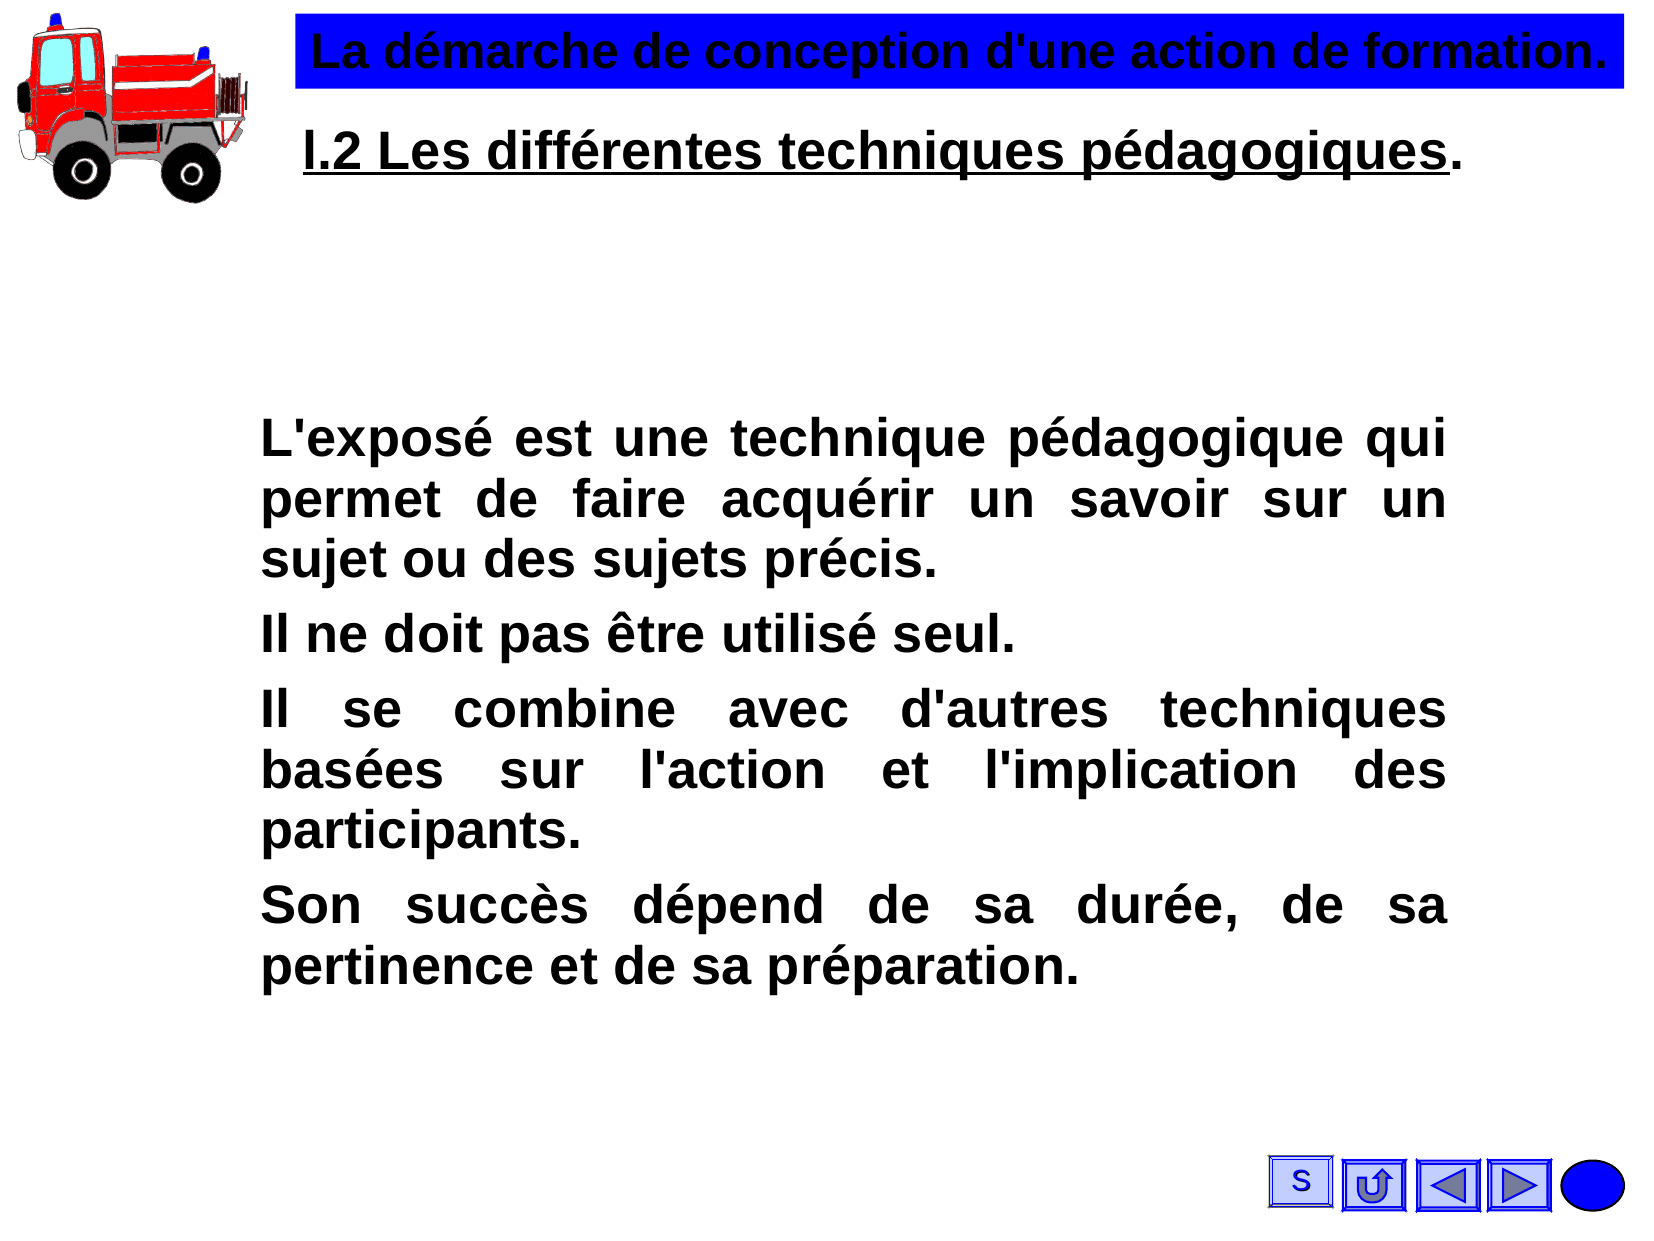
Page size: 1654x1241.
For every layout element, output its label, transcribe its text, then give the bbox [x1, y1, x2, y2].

text_box l.2 Les différentes techniques pédagogiques. [287, 112, 1481, 189]
list L'exposé est une technique pédagogique qui permet de faire acquérir un savoir sur un sujet ou des sujets précis. Il ne doit pas être utilisé seul. Il se combine avec d'autres techniques basées sur l'action et l'implication des participants. Son succès dépend de sa durée, de sa pertinence et de sa préparation. [189, 400, 1465, 1004]
text_box La démarche de conception d'une action de formation. [295, 13, 1625, 89]
picture [8, 8, 257, 216]
text_box [1561, 1160, 1625, 1211]
